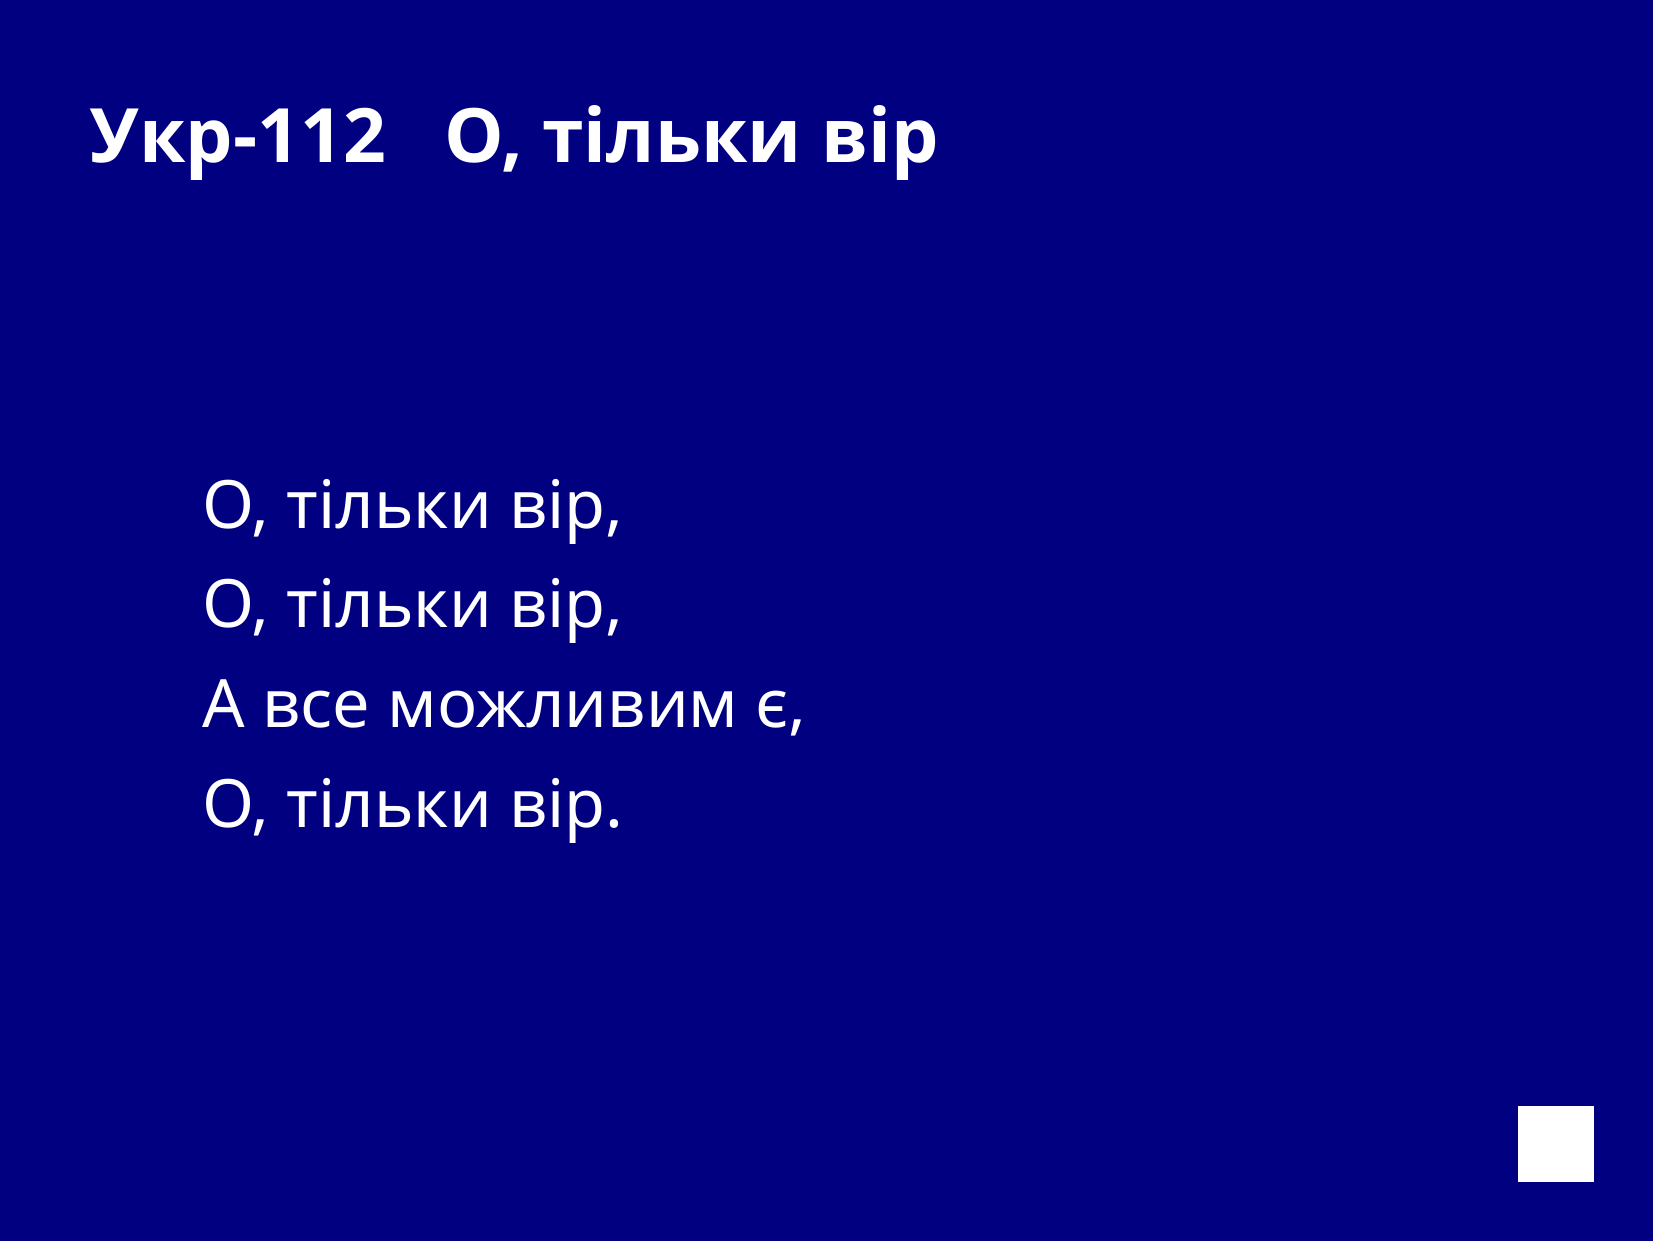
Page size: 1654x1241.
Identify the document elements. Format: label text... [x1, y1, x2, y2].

text_box [1518, 1106, 1594, 1182]
text_box О, тільки вір, О, тільки вір, А все можливим є, О, тільки вір. [75, 188, 1576, 1163]
text_box Укр-112 О, тільки вір [75, 75, 1576, 188]
